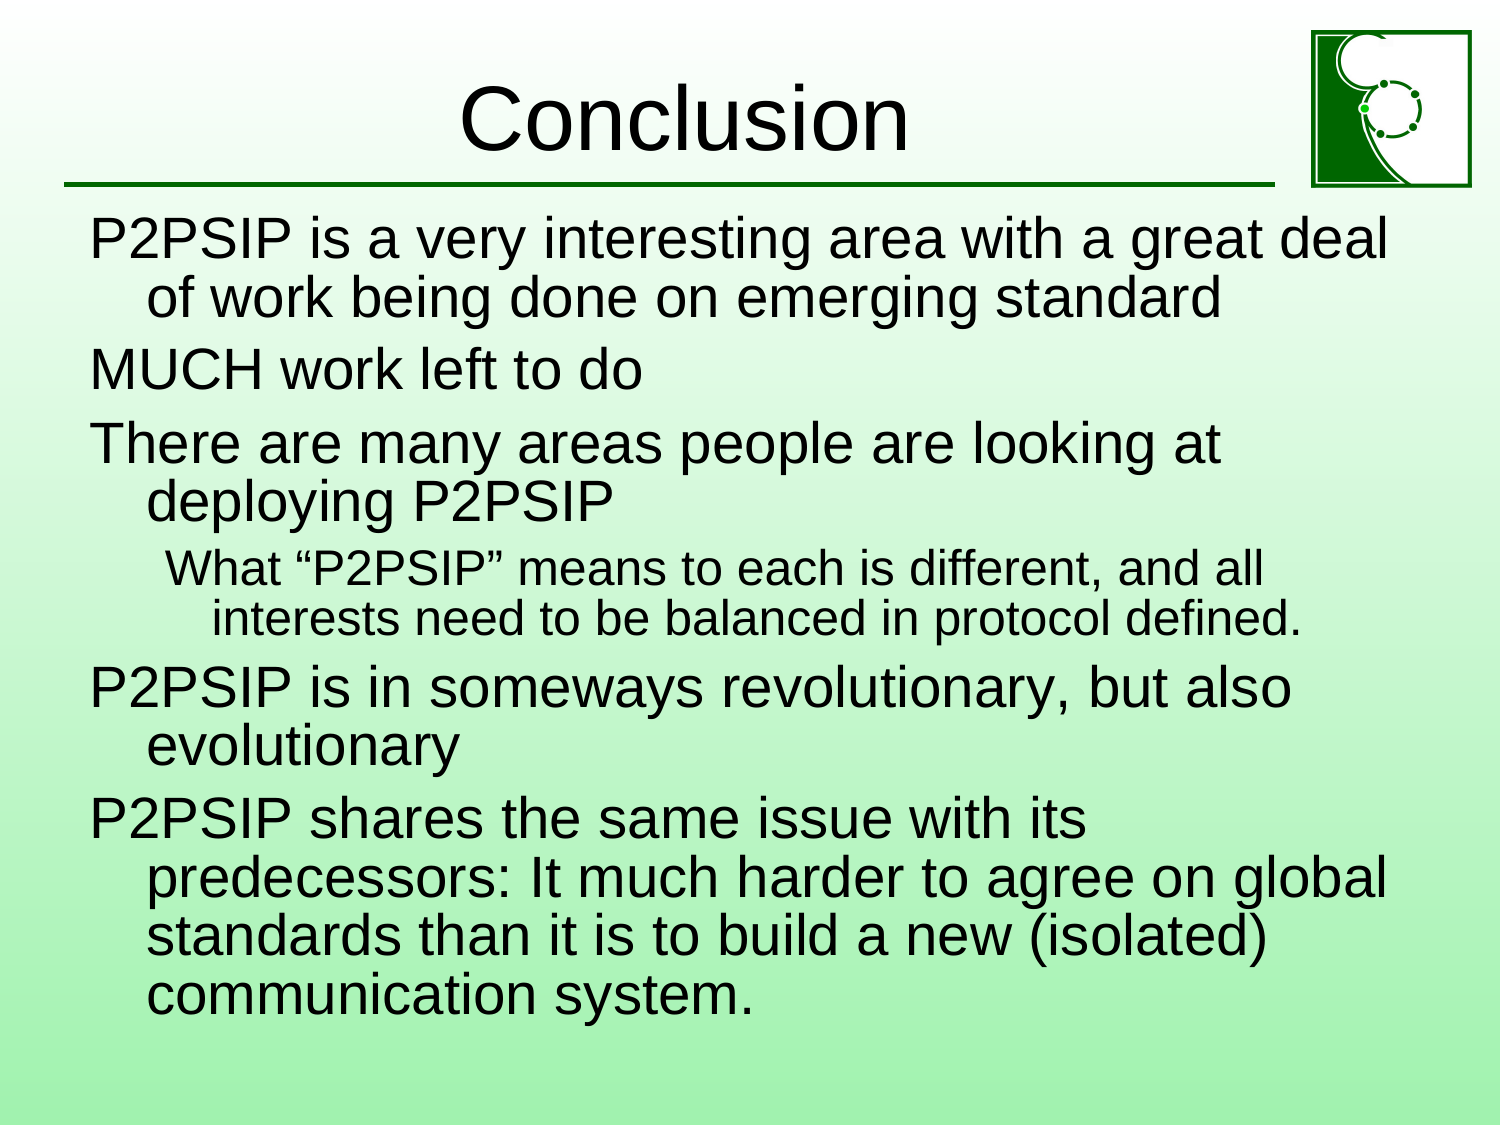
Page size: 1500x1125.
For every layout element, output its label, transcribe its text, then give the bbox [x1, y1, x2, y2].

picture [1311, 30, 1472, 188]
title Conclusion [76, 24, 1295, 204]
list P2PSIP is a very interesting area with a great deal of work being done on emerging standard MUCH work left to do There are many areas people are looking at deploying P2PSIP What “P2PSIP” means to each is different, and all interests need to be balanced in protocol defined. P2PSIP is in someways revolutionary, but also evolutionary P2PSIP shares the same issue with its predecessors: It much harder to agree on global standards than it is to build a new (isolated) communication system. [75, 204, 1426, 1091]
